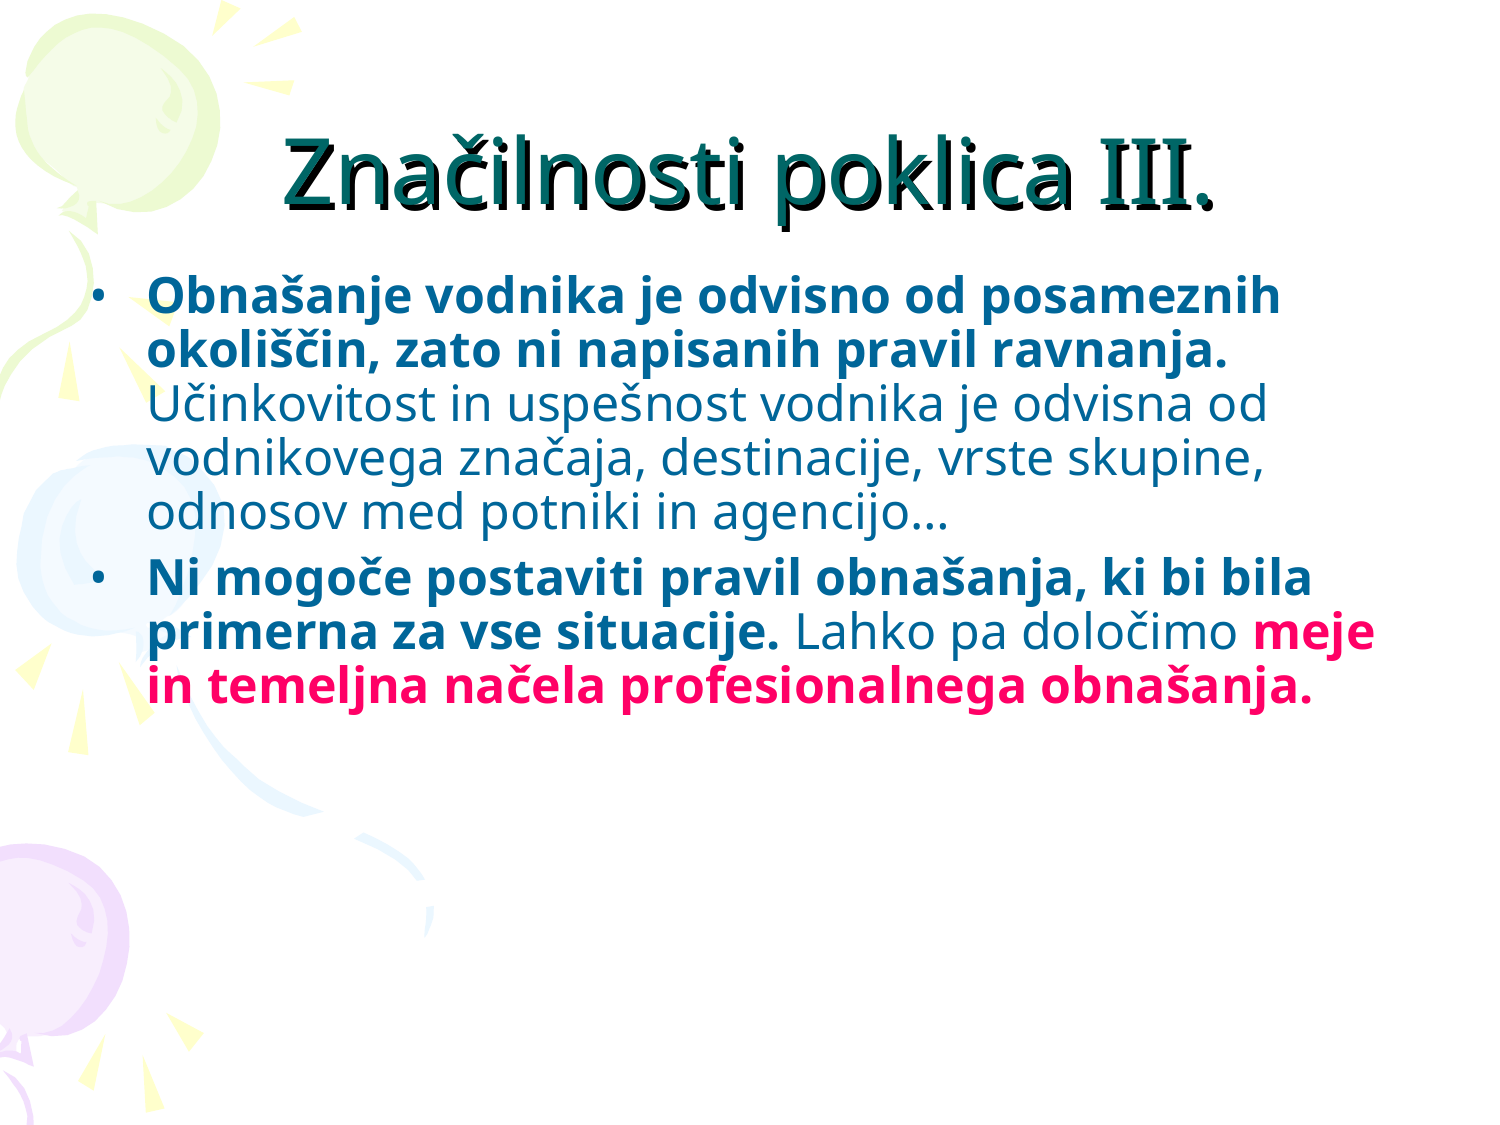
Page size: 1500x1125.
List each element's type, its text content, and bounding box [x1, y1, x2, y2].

list Obnašanje vodnika je odvisno od posameznih okoliščin, zato ni napisanih pravil ravnanja. Učinkovitost in uspešnost vodnika je odvisna od vodnikovega značaja, destinacije, vrste skupine, odnosov med potniki in agencijo… Ni mogoče postaviti pravil obnašanja, ki bi bila primerna za vse situacije. Lahko pa določimo meje in temeljna načela profesionalnega obnašanja. [75, 262, 1426, 994]
title Značilnosti poklica III. [72, 16, 1426, 233]
